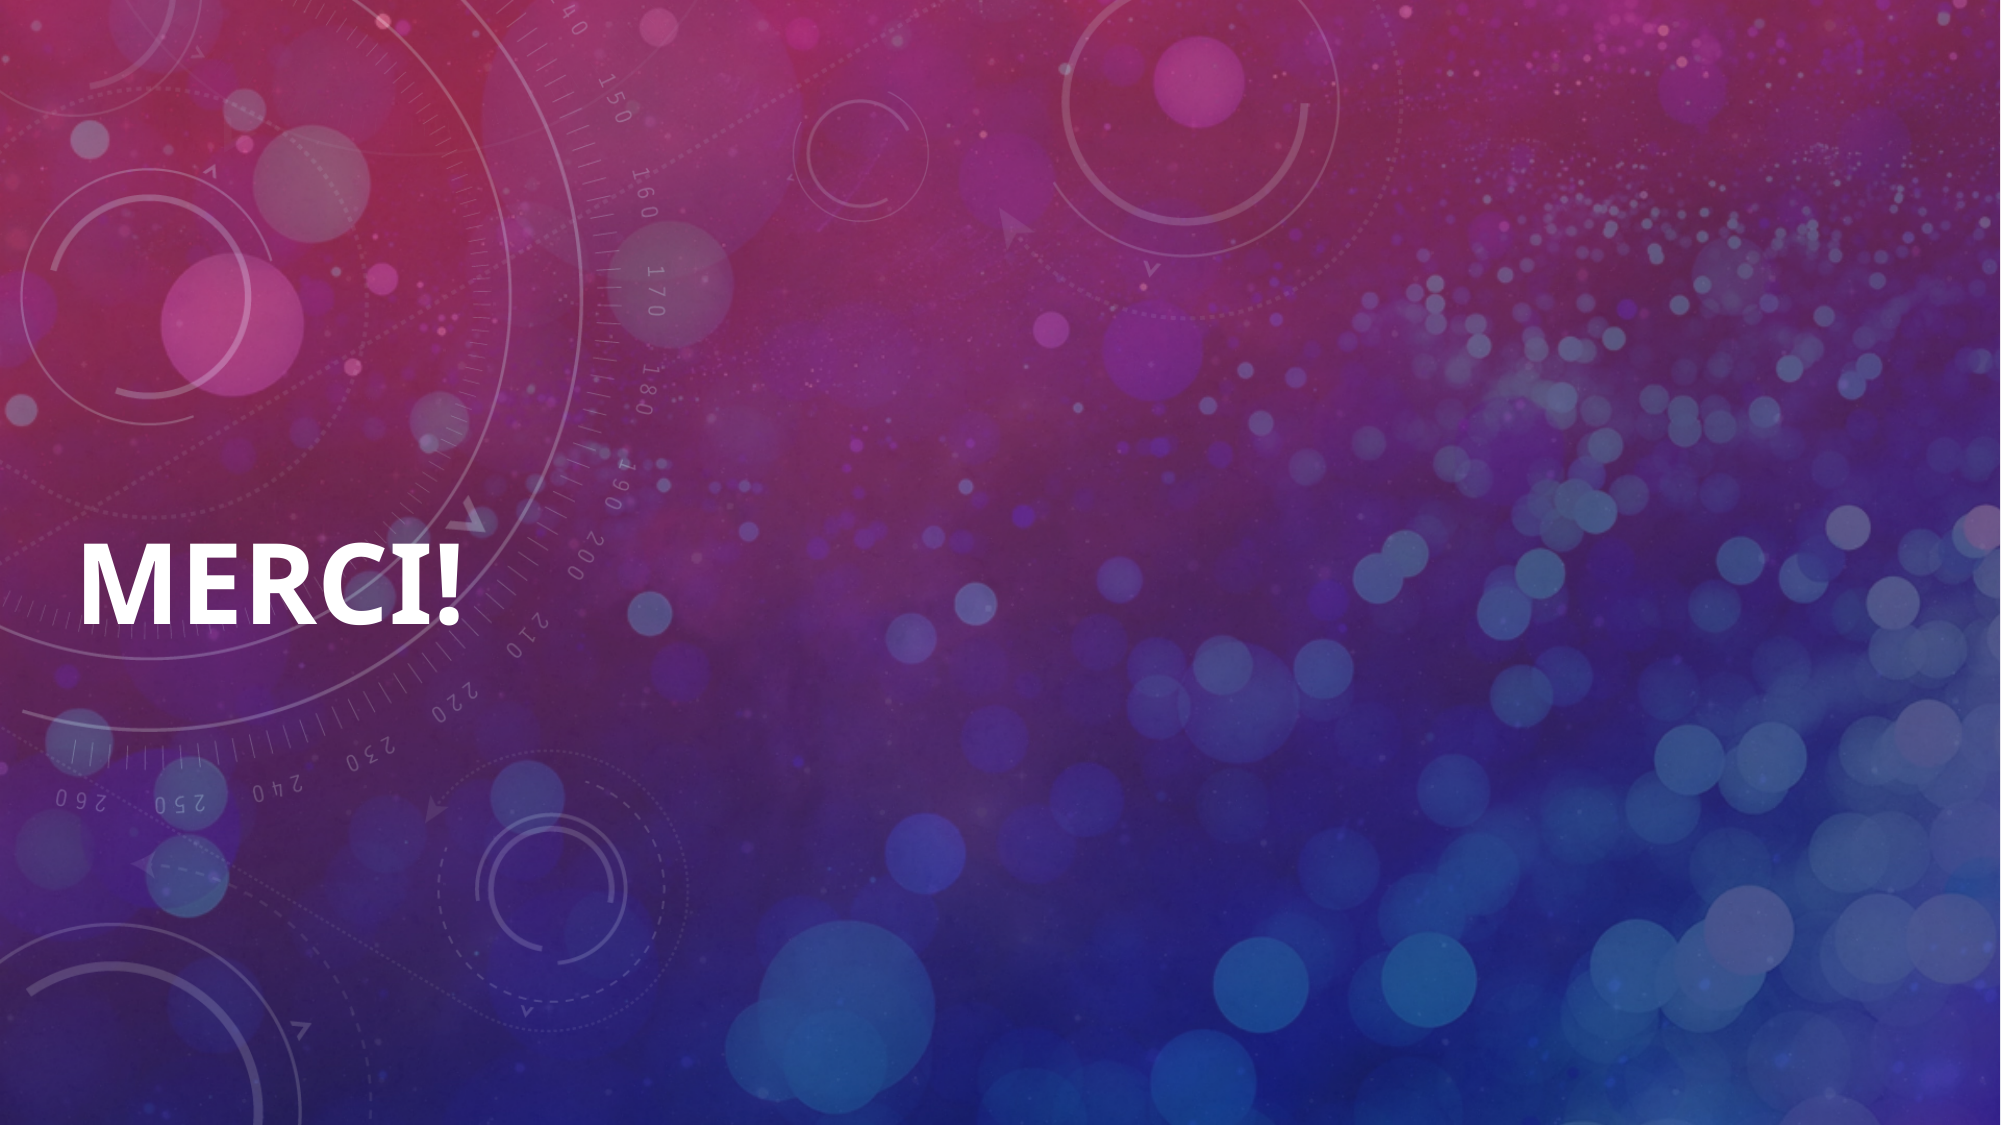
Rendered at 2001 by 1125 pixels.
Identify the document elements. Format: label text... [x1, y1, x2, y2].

picture [0, 0, 2000, 1125]
title Merci! [59, 257, 1241, 656]
